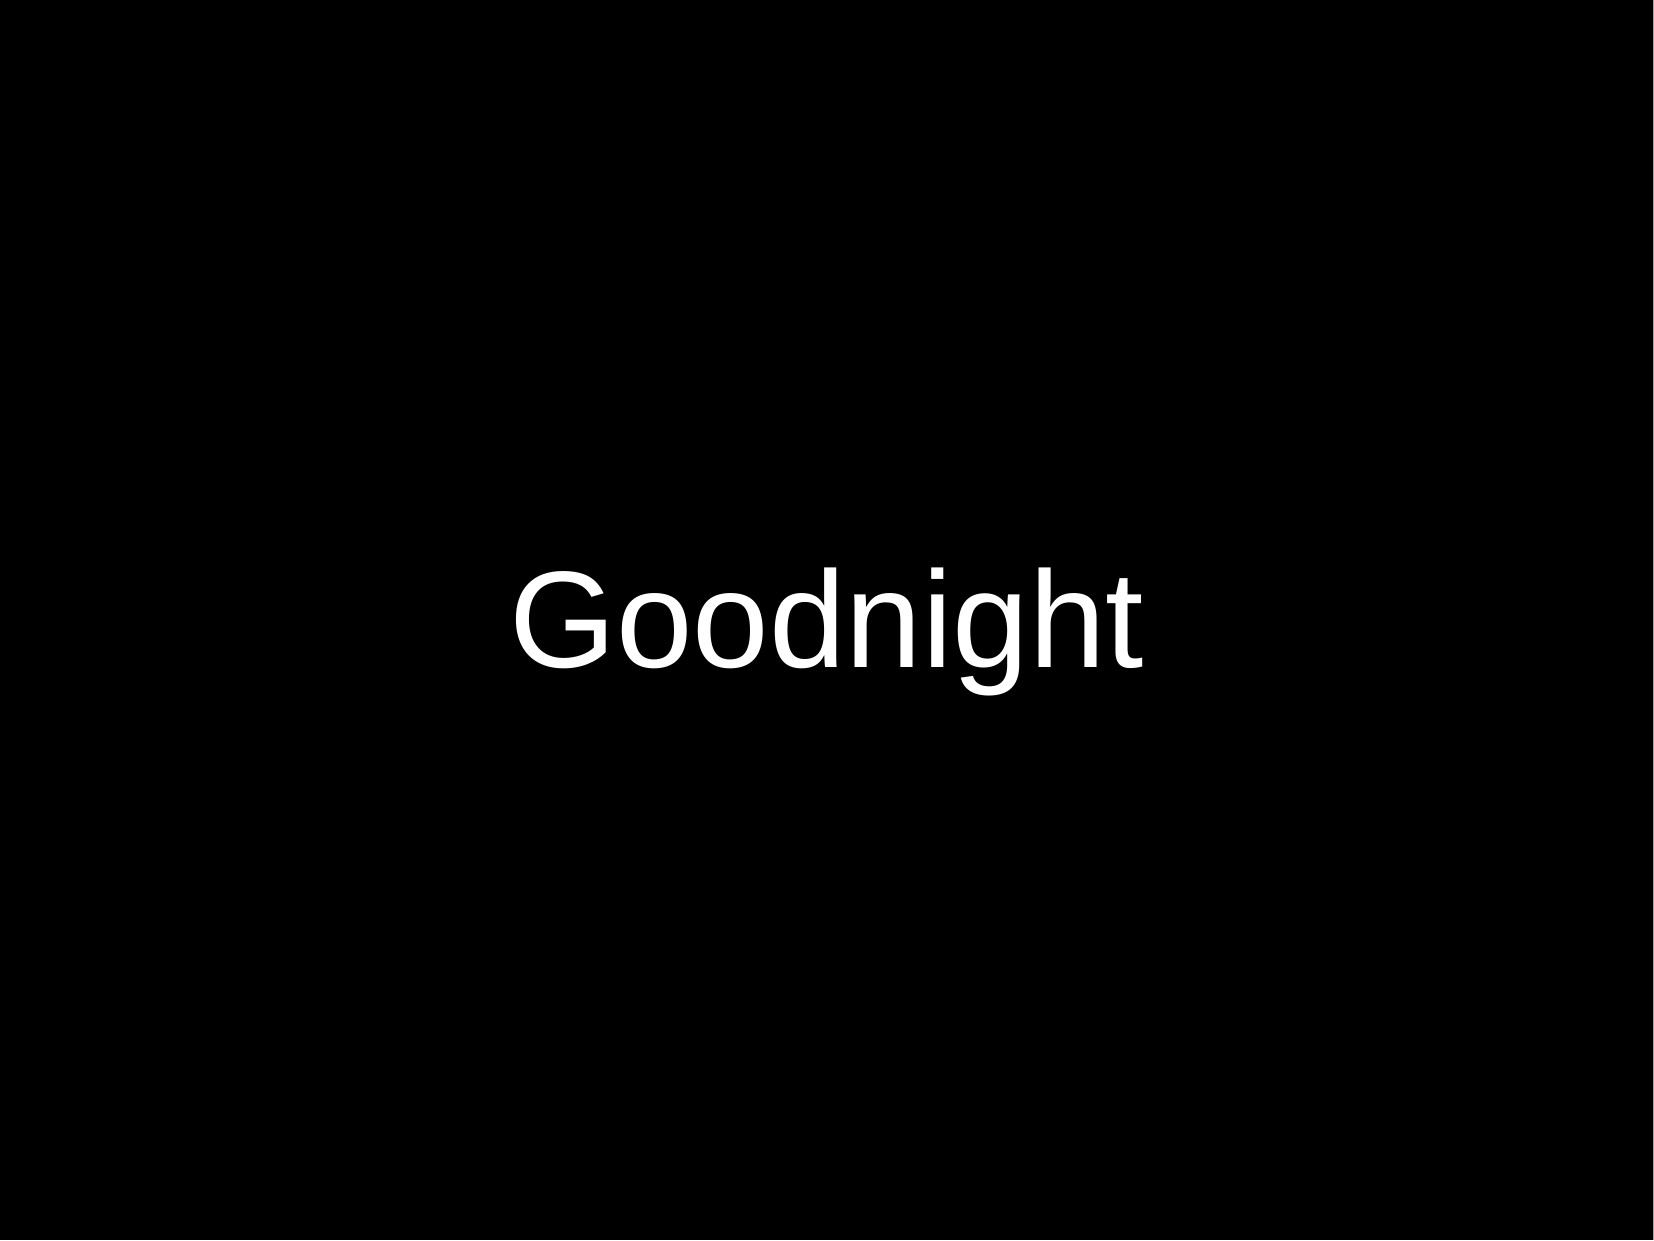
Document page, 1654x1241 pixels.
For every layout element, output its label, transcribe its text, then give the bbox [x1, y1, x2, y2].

title Goodnight [82, 516, 1571, 724]
